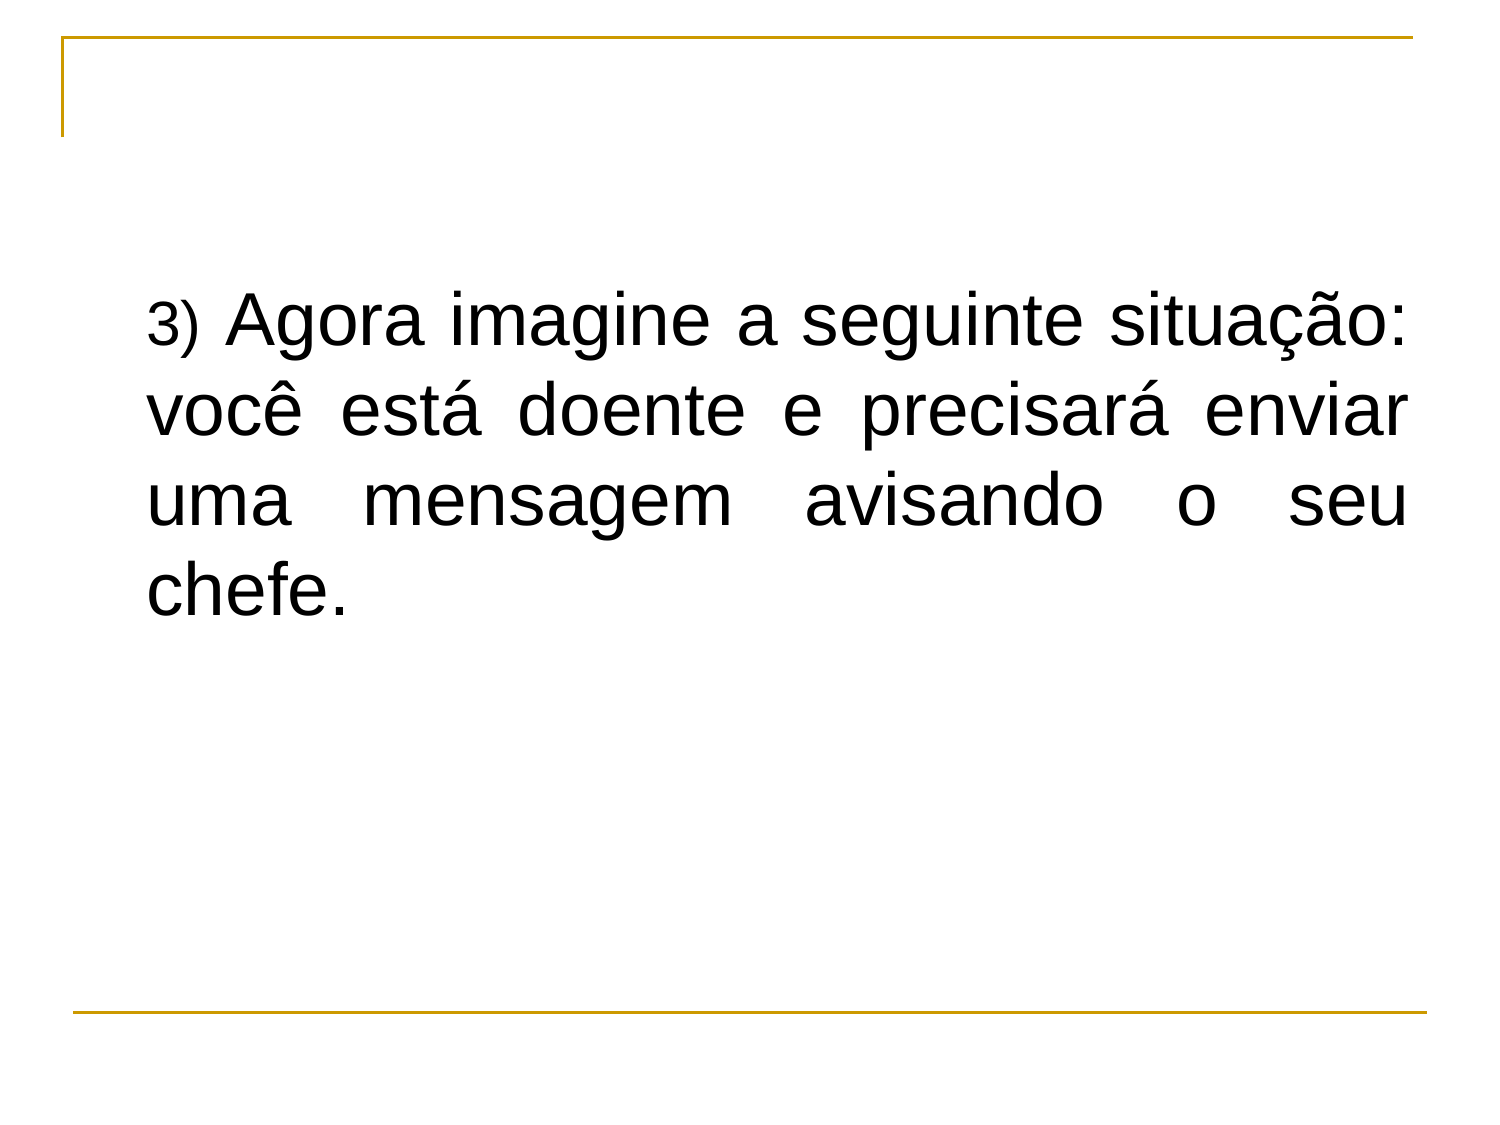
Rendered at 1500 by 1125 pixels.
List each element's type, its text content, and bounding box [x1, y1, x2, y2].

list 3) Agora imagine a seguinte situação: você está doente e precisará enviar uma mensagem avisando o seu chefe. [75, 262, 1426, 1006]
